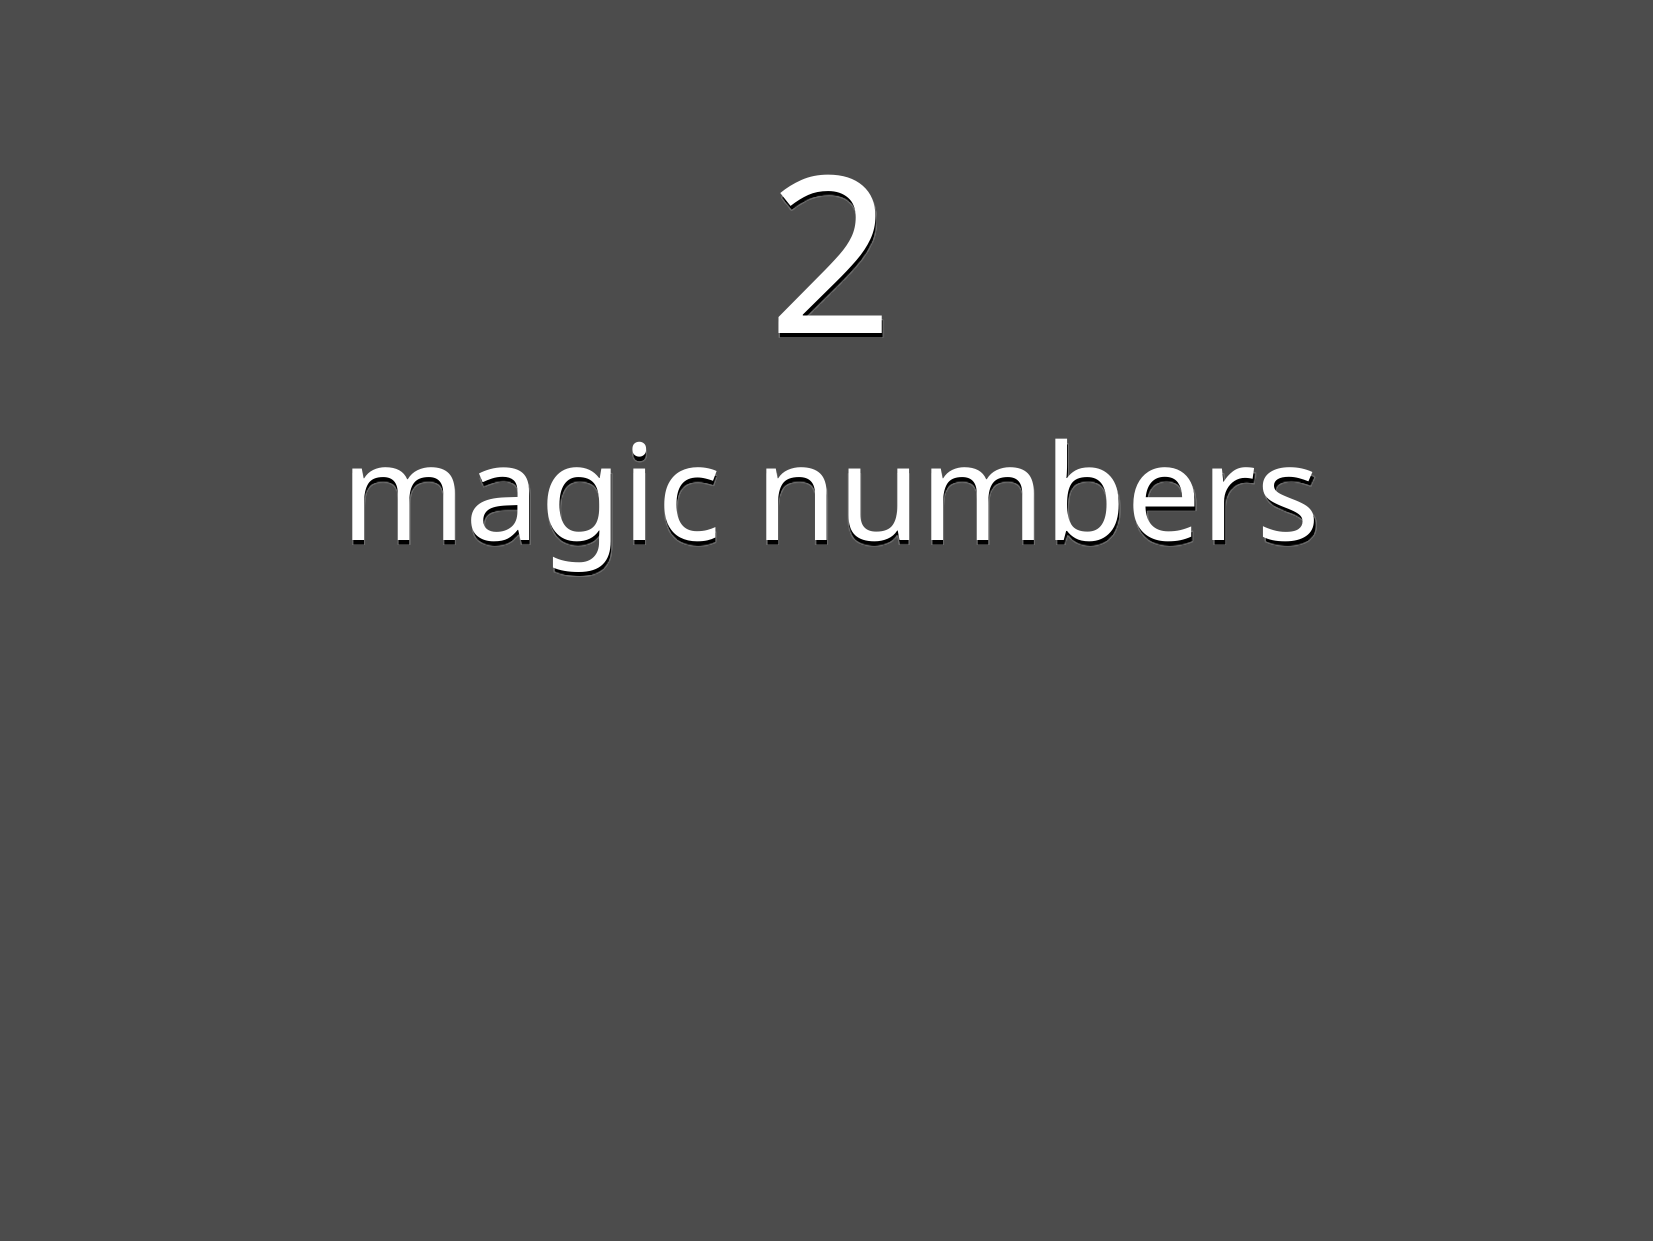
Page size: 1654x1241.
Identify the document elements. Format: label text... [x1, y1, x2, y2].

title 2 magic numbers [87, 93, 1576, 586]
